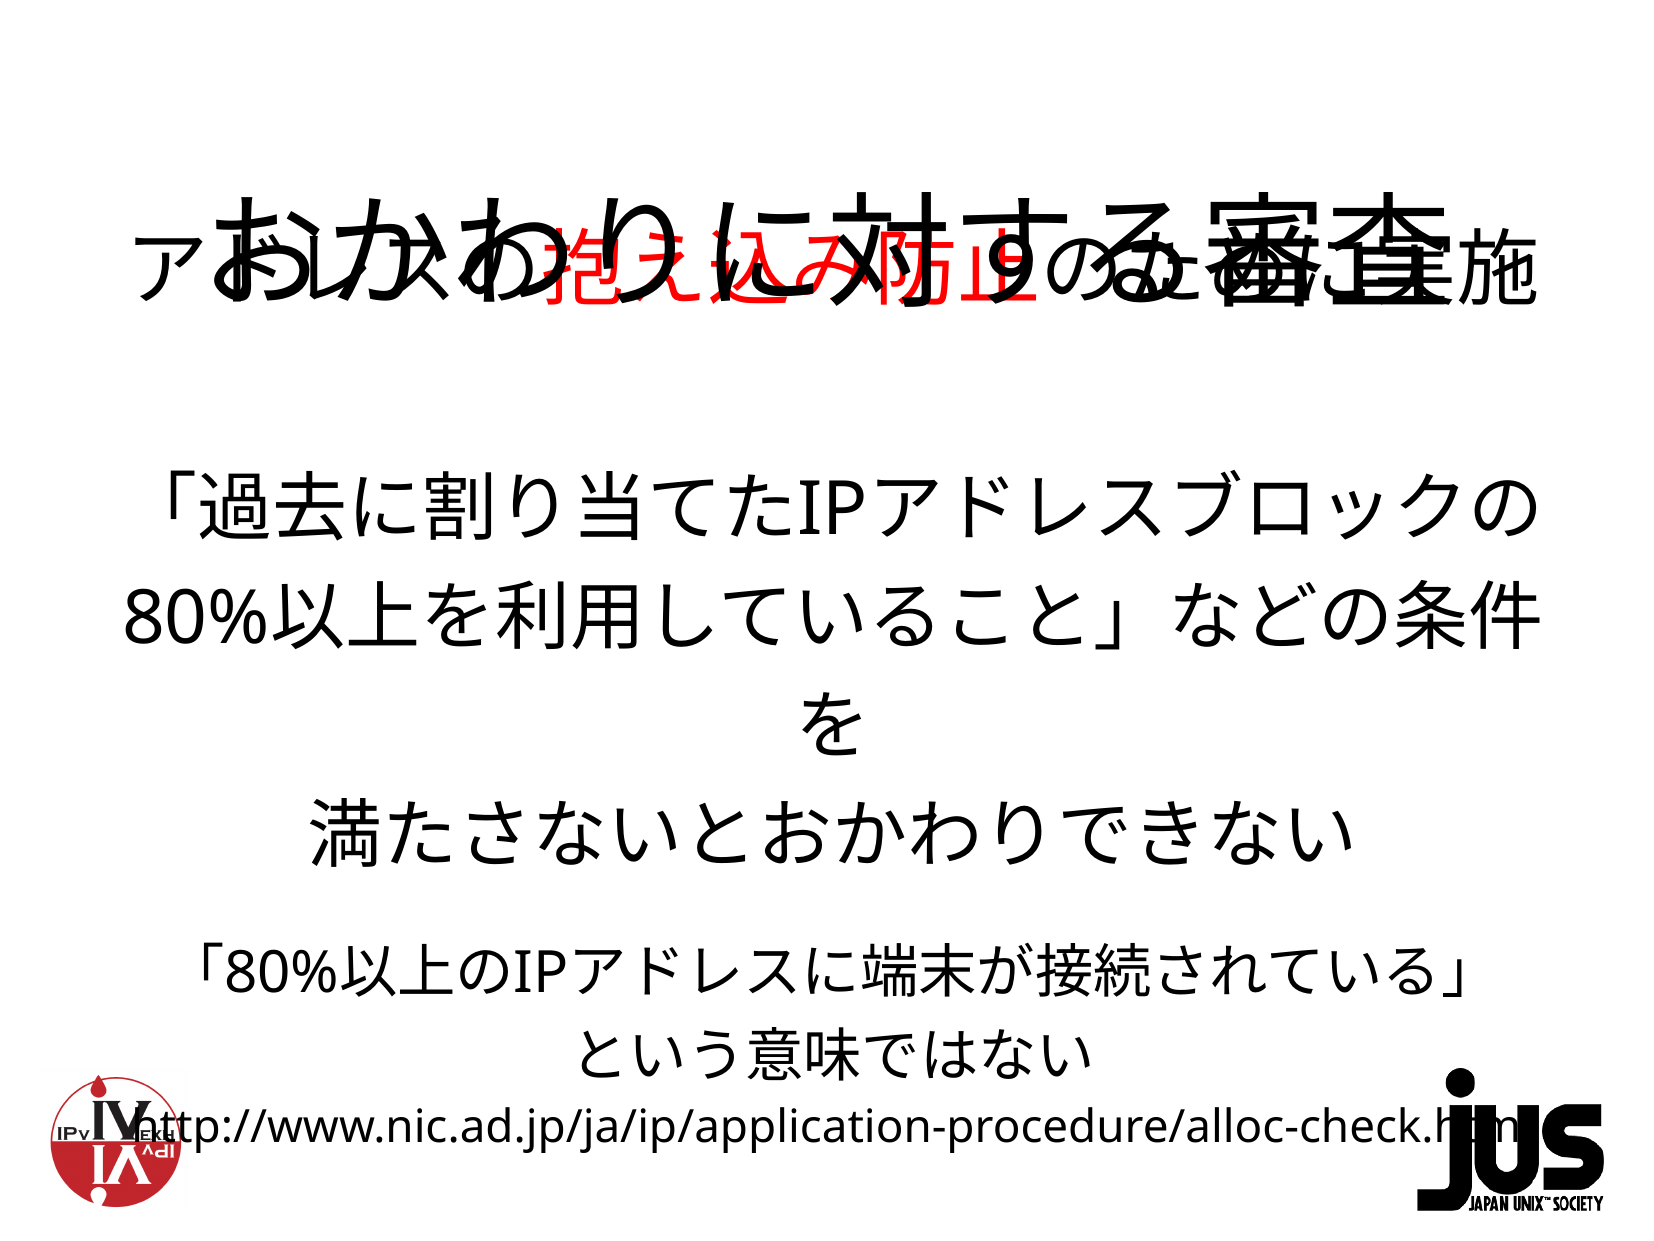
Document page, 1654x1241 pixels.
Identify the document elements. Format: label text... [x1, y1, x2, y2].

picture [41, 1068, 190, 1210]
picture [184, 1121, 190, 1139]
subtitle アドレスの抱え込み防止のために実施 「過去に割り当てたIPアドレスブロックの 80%以上を利用していること」などの条件を 満たさないとおかわりできない 「80%以上のIPアドレスに端末が接続されている」 という意味ではない http://www.nic.ad.jp/ja/ip/application-procedure/alloc-check.html [88, 295, 1577, 1063]
picture [1417, 1068, 1604, 1211]
title おかわりに対する審査 [82, 56, 1571, 250]
